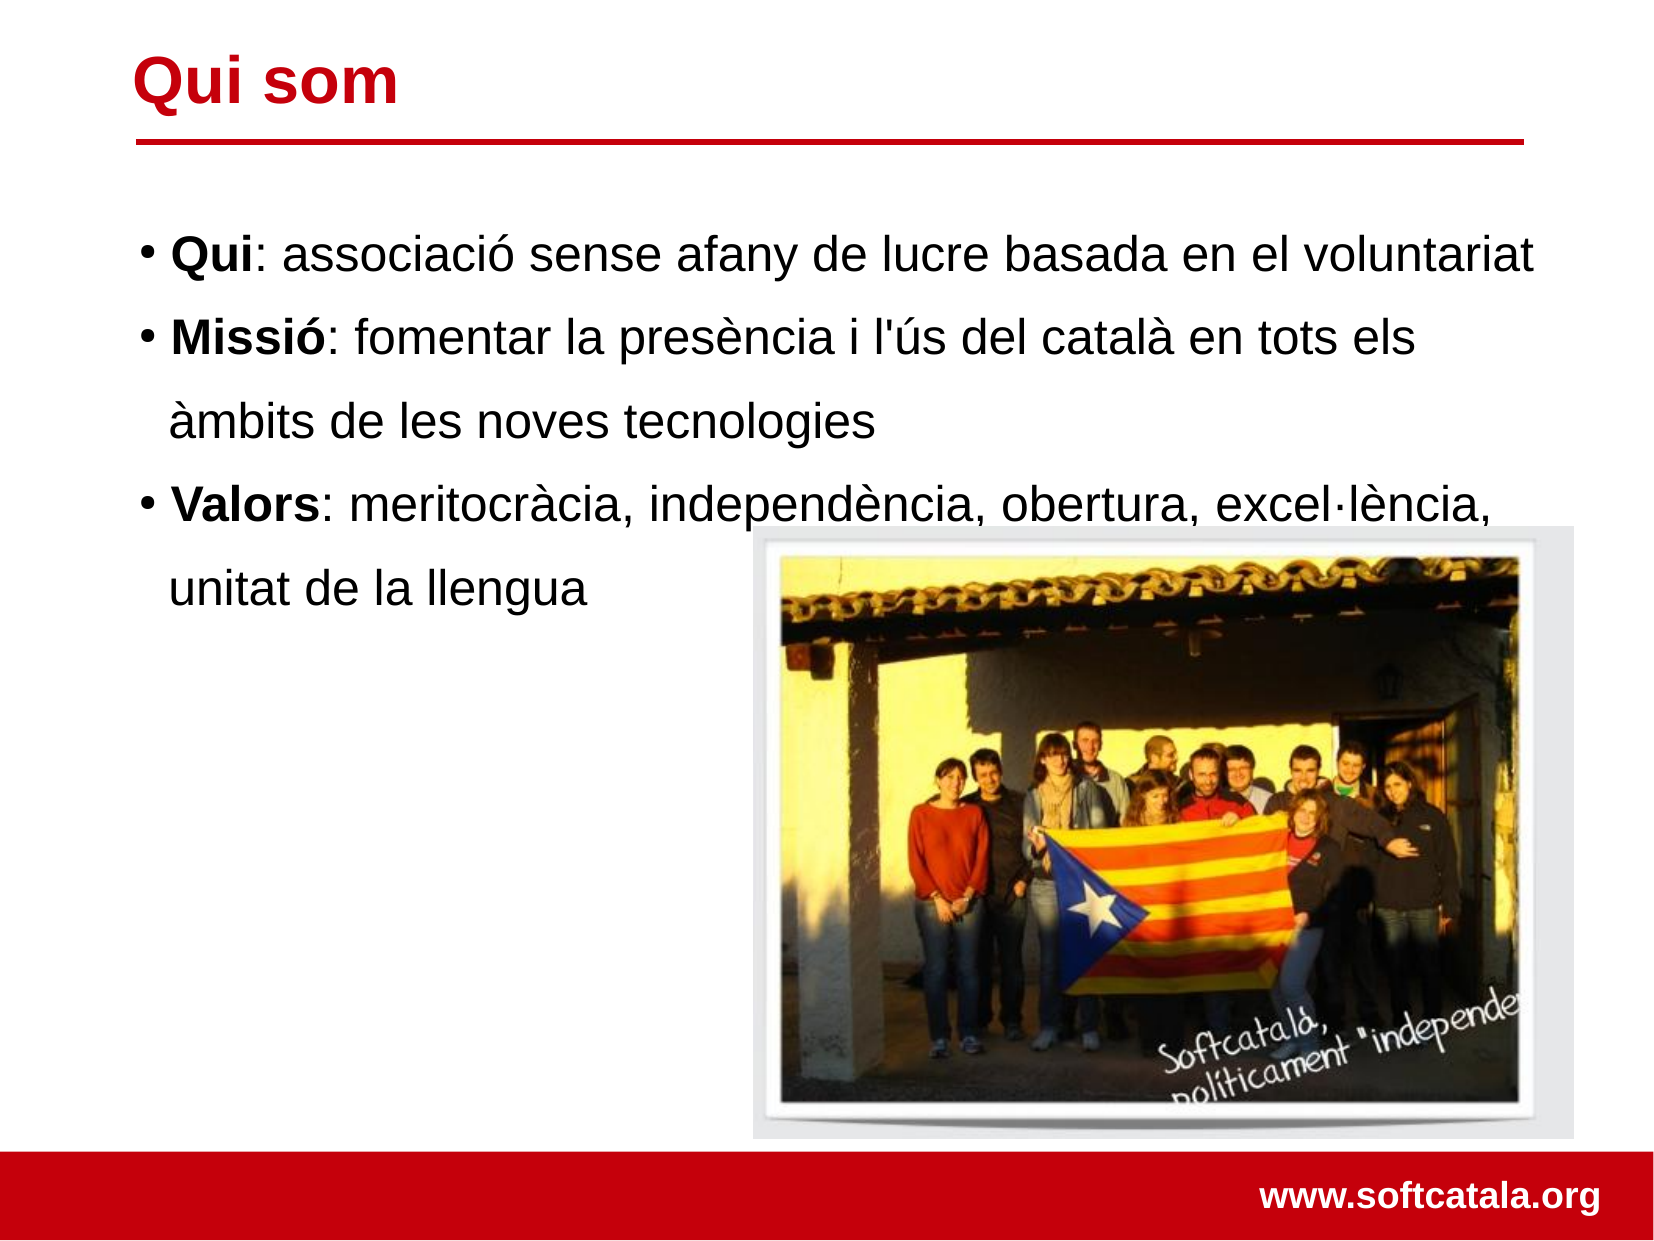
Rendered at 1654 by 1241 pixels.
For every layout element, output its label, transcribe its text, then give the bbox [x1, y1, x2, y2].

text_box Qui: associació sense afany de lucre basada en el voluntariat Missió: fomentar la presència i l'ús del català en tots els àmbits de les noves tecnologies Valors: meritocràcia, independència, obertura, excel·lència, unitat de la llengua [124, 190, 1565, 709]
picture [753, 526, 1574, 1140]
text_box Qui som [118, 35, 1501, 126]
text_box www.softcatala.org [0, 1151, 1654, 1241]
